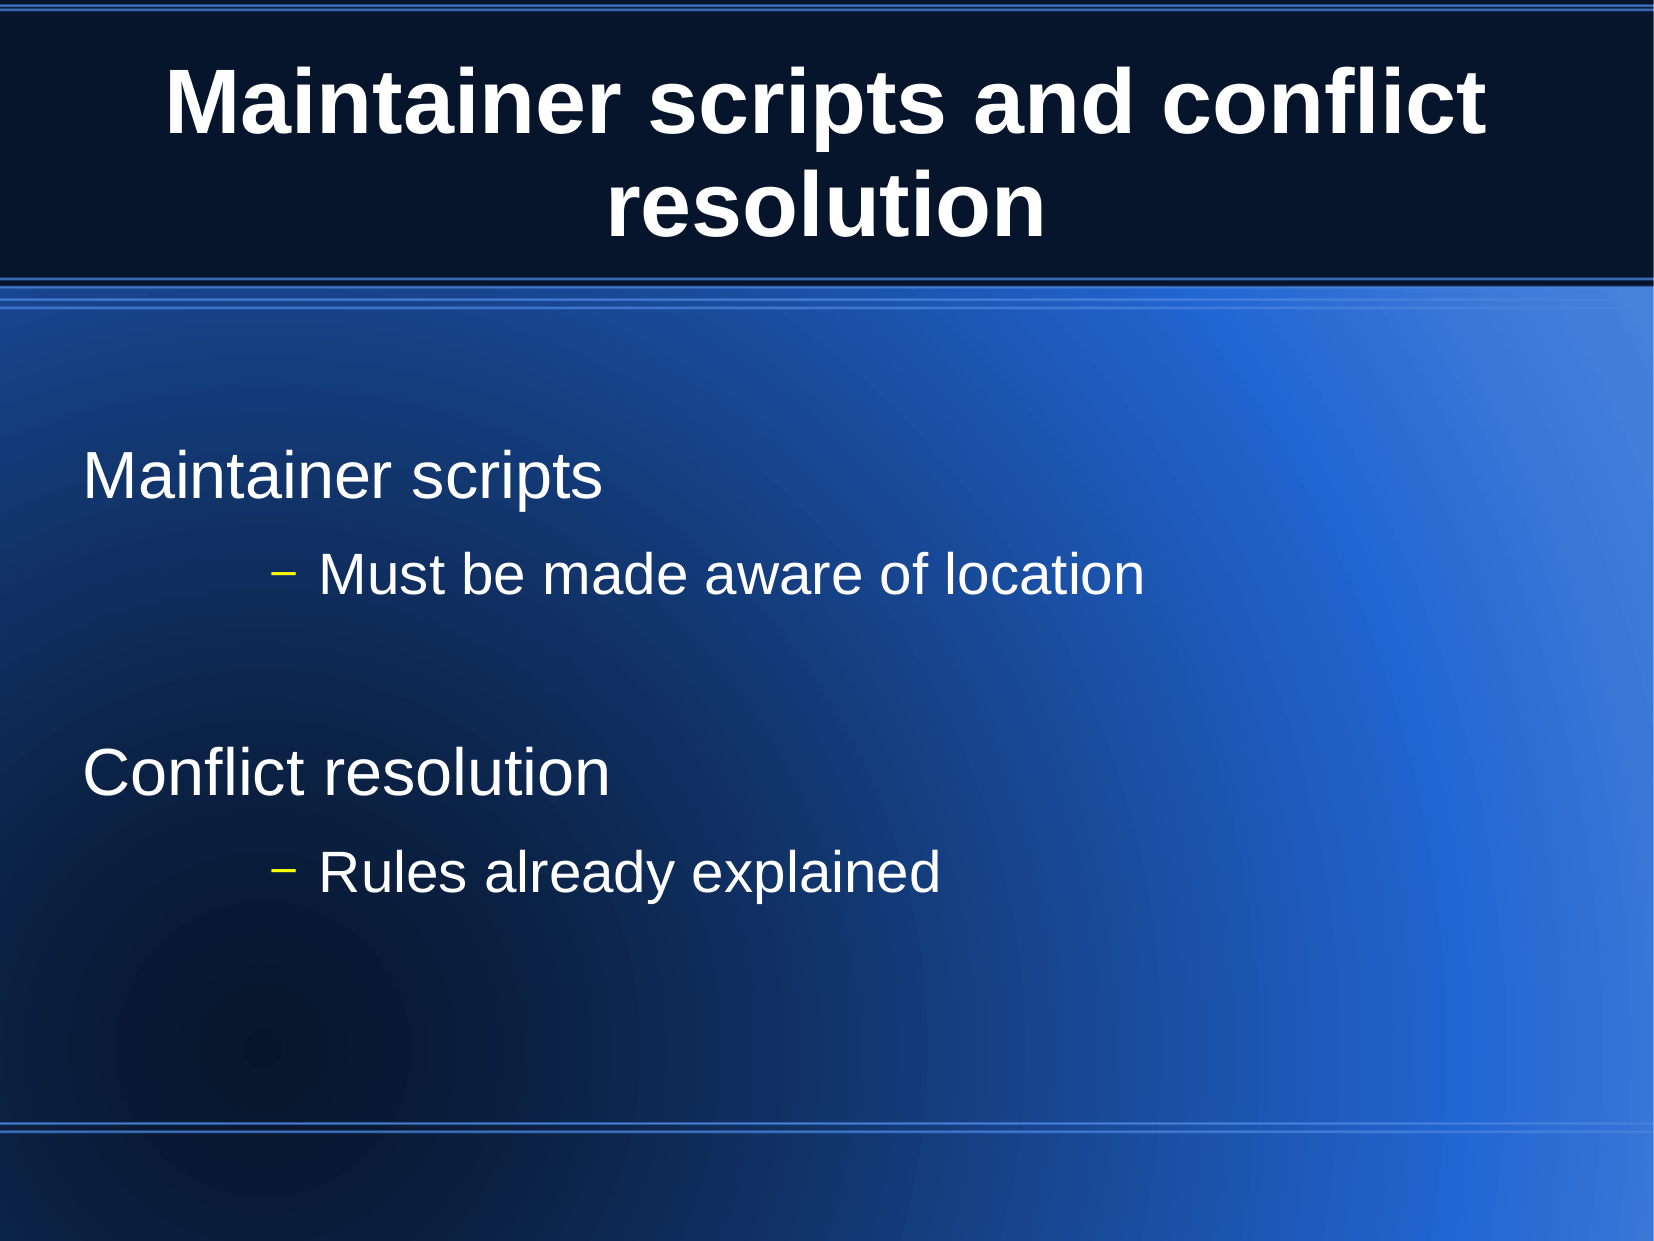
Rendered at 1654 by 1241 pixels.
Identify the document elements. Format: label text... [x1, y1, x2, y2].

title Maintainer scripts and conflict resolution [82, 50, 1571, 256]
picture [0, 0, 1654, 1241]
list Maintainer scripts Must be made aware of location Conflict resolution Rules already explained [82, 437, 1571, 939]
